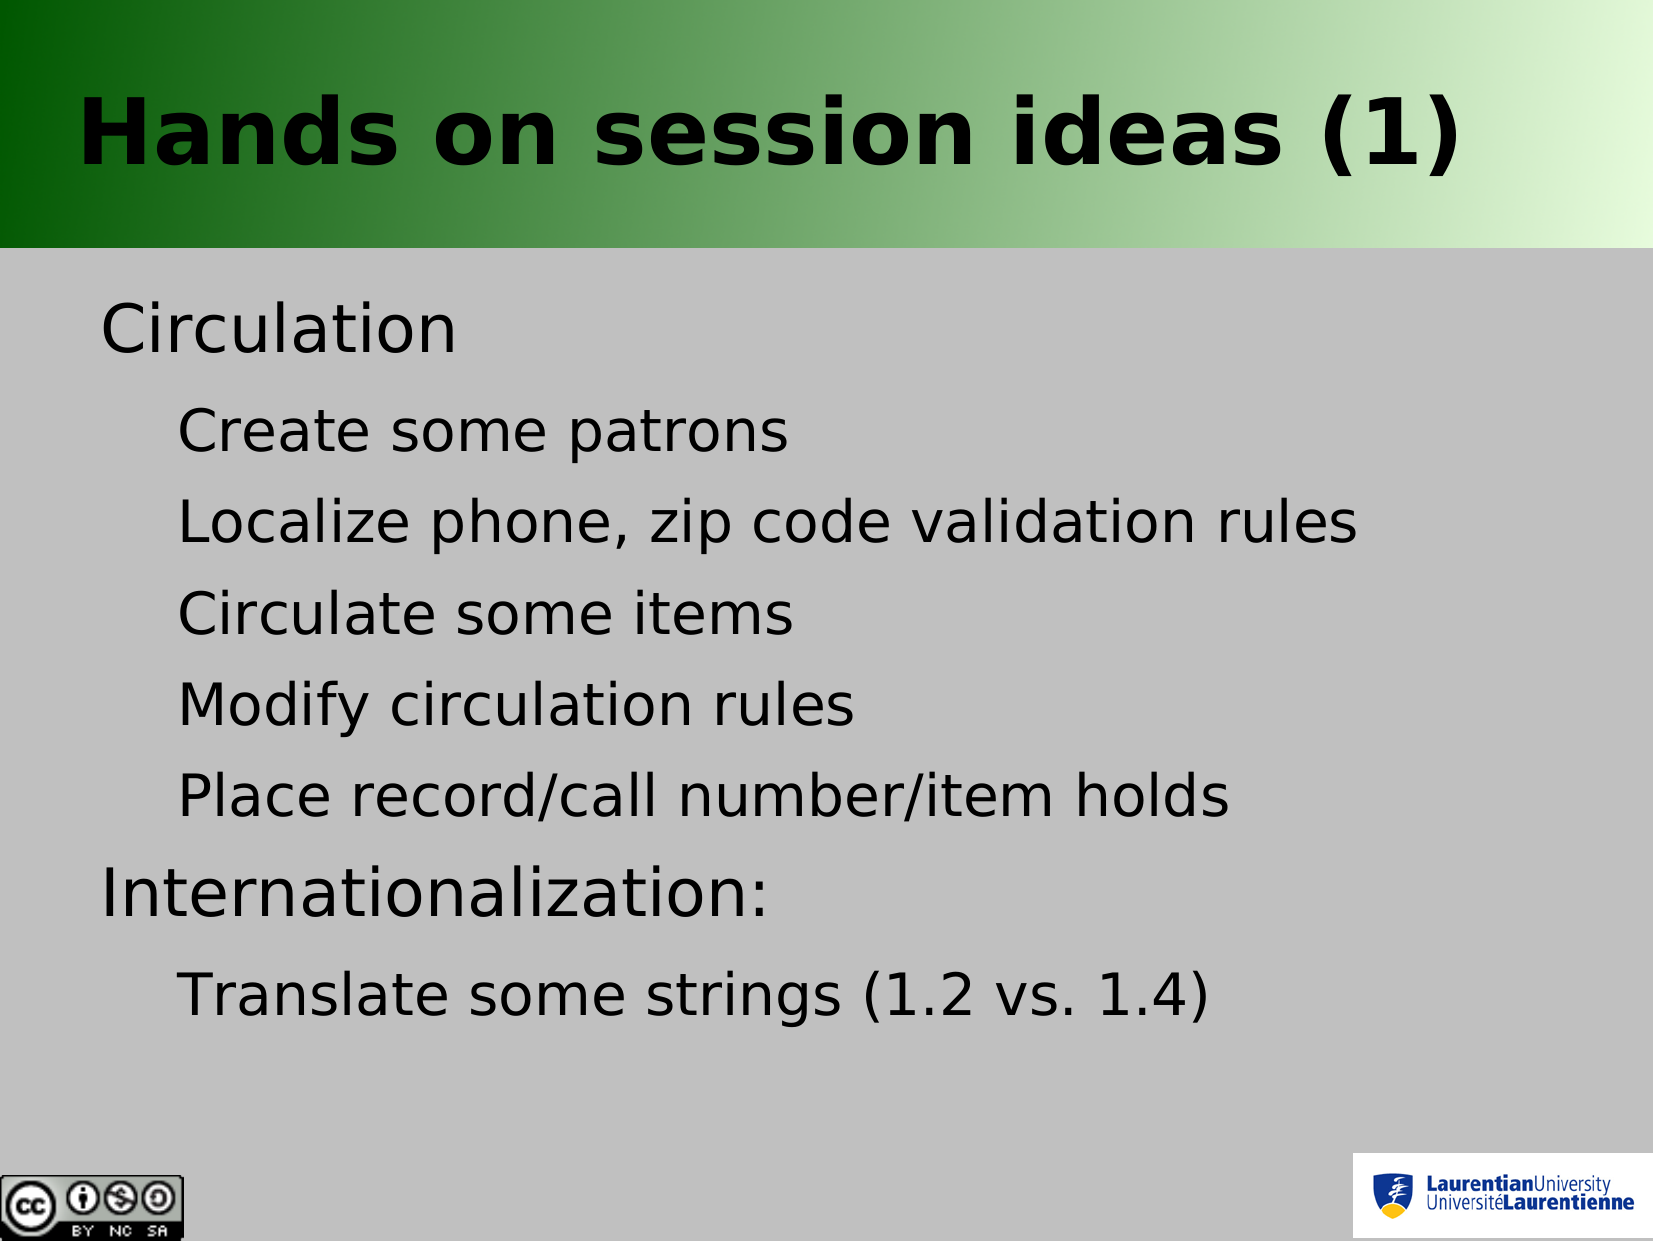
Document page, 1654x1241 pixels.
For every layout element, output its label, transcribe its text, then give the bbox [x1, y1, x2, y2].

picture [0, 0, 1653, 248]
title Hands on session ideas (1) [76, 36, 1565, 229]
list Circulation Create some patrons Localize phone, zip code validation rules Circulate some items Modify circulation rules Place record/call number/item holds Internationalization: Translate some strings (1.2 vs. 1.4) [82, 290, 1571, 1095]
picture [1353, 1153, 1653, 1238]
picture [0, 1175, 184, 1241]
